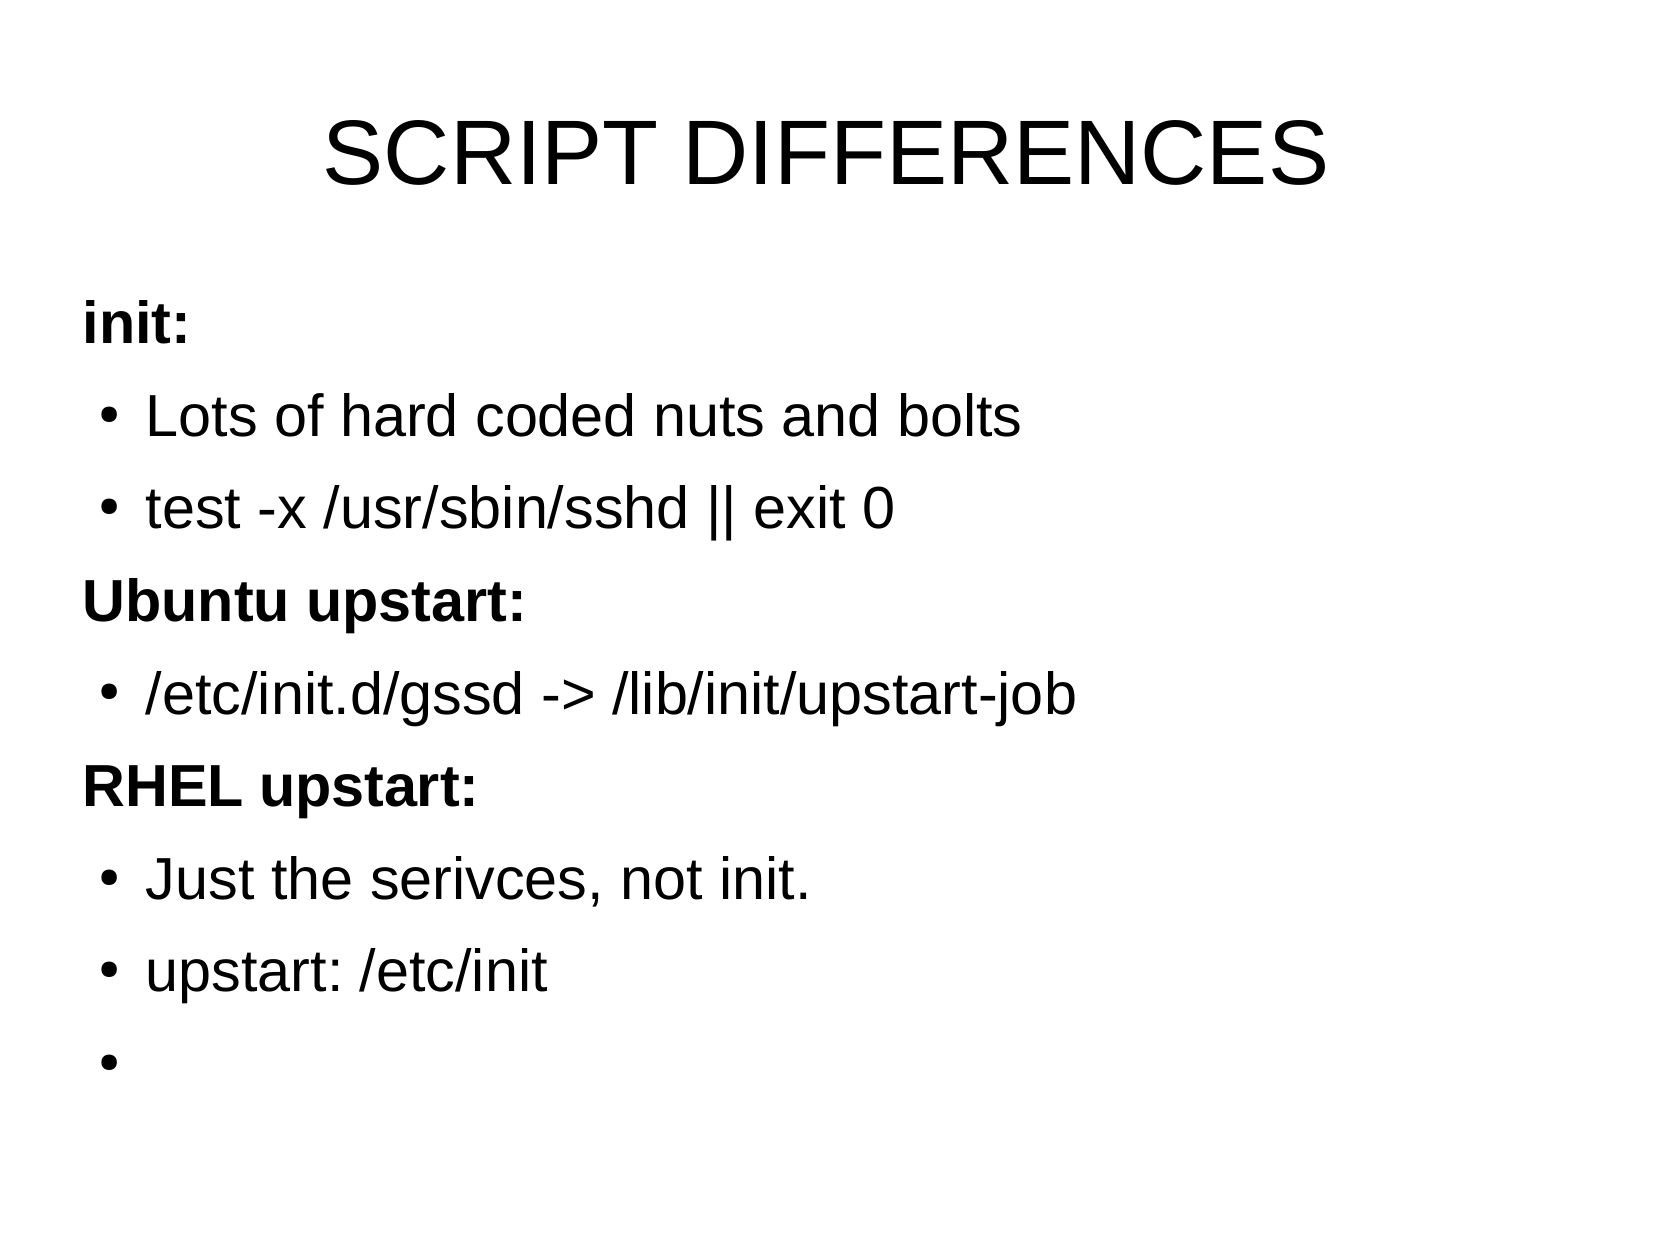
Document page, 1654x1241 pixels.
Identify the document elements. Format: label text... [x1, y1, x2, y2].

title SCRIPT DIFFERENCES [82, 49, 1571, 257]
list init: Lots of hard coded nuts and bolts test -x /usr/sbin/sshd || exit 0 Ubuntu upstart: /etc/init.d/gssd -> /lib/init/upstart-job RHEL upstart: Just the serivces, not init. upstart: /etc/init [82, 290, 1538, 1010]
